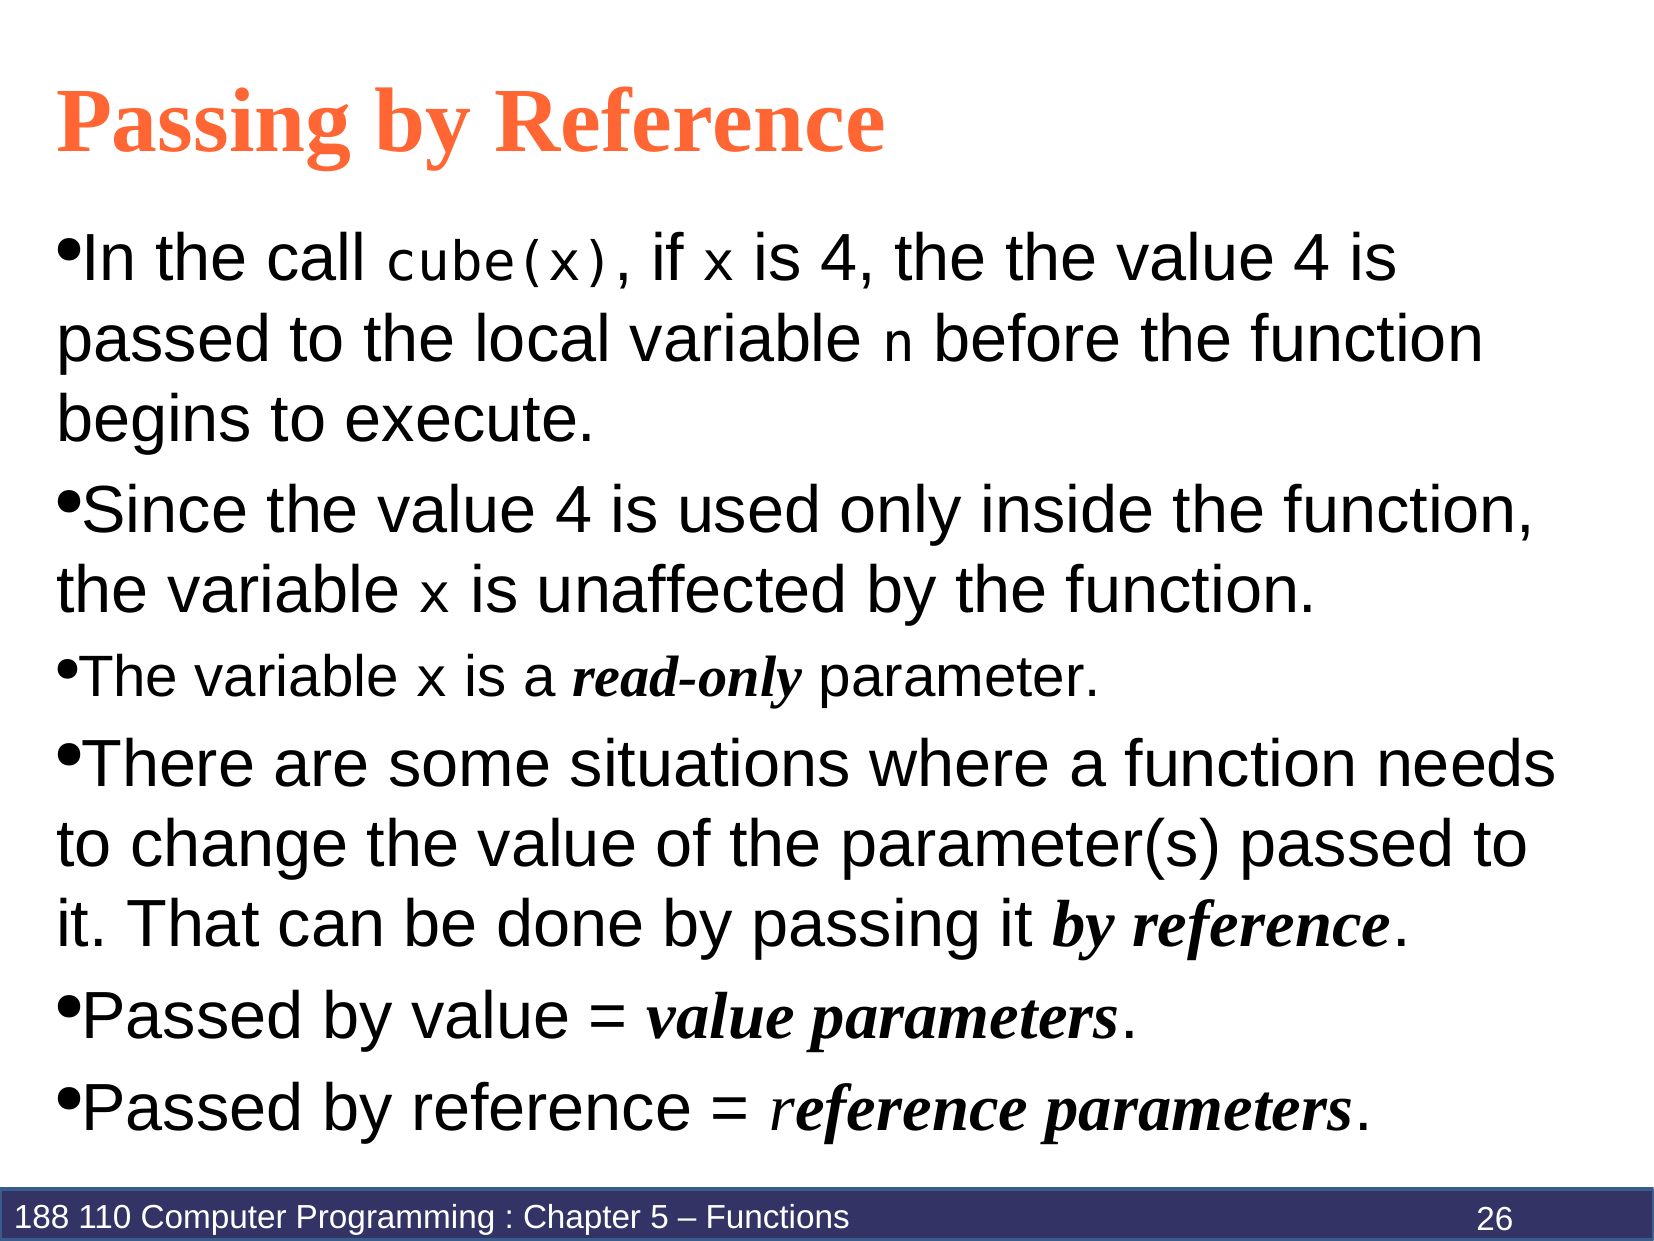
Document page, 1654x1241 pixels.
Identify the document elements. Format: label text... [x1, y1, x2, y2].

list In the call cube(x), if x is 4, the the value 4 is passed to the local variable n before the function begins to execute. Since the value 4 is used only inside the function, the variable x is unaffected by the function. The variable x is a read-only parameter. There are some situations where a function needs to change the value of the parameter(s) passed to it. That can be done by passing it by reference. Passed by value = value parameters. Passed by reference = reference parameters. [56, 214, 1591, 1172]
title Passing by Reference [55, 46, 1591, 182]
